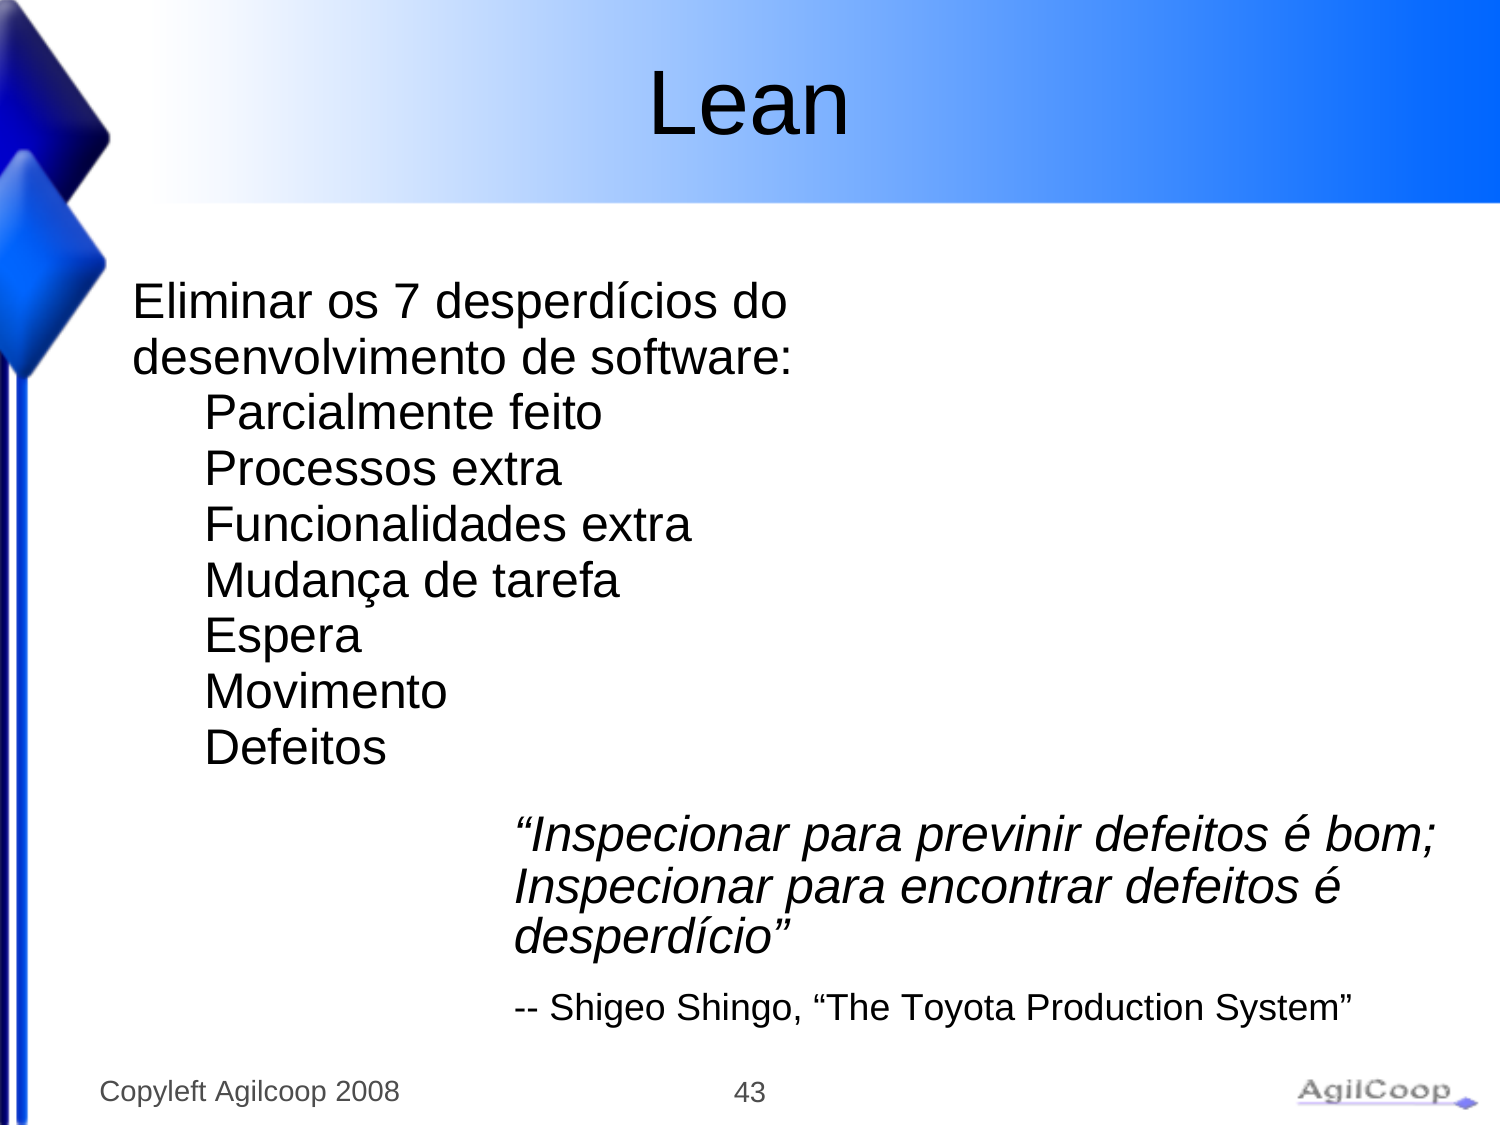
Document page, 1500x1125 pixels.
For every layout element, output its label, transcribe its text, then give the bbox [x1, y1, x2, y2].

picture [0, 0, 1500, 1125]
title Lean [75, 16, 1426, 189]
text_box Eliminar os 7 desperdícios do desenvolvimento de software: Parcialmente feito Processos extra Funcionalidades extra Mudança de tarefa Espera Movimento Defeitos [118, 265, 809, 799]
text_box “Inspecionar para previnir defeitos é bom; Inspecionar para encontrar defeitos é desperdício” -- Shigeo Shingo, “The Toyota Production System” [442, 797, 1477, 1054]
